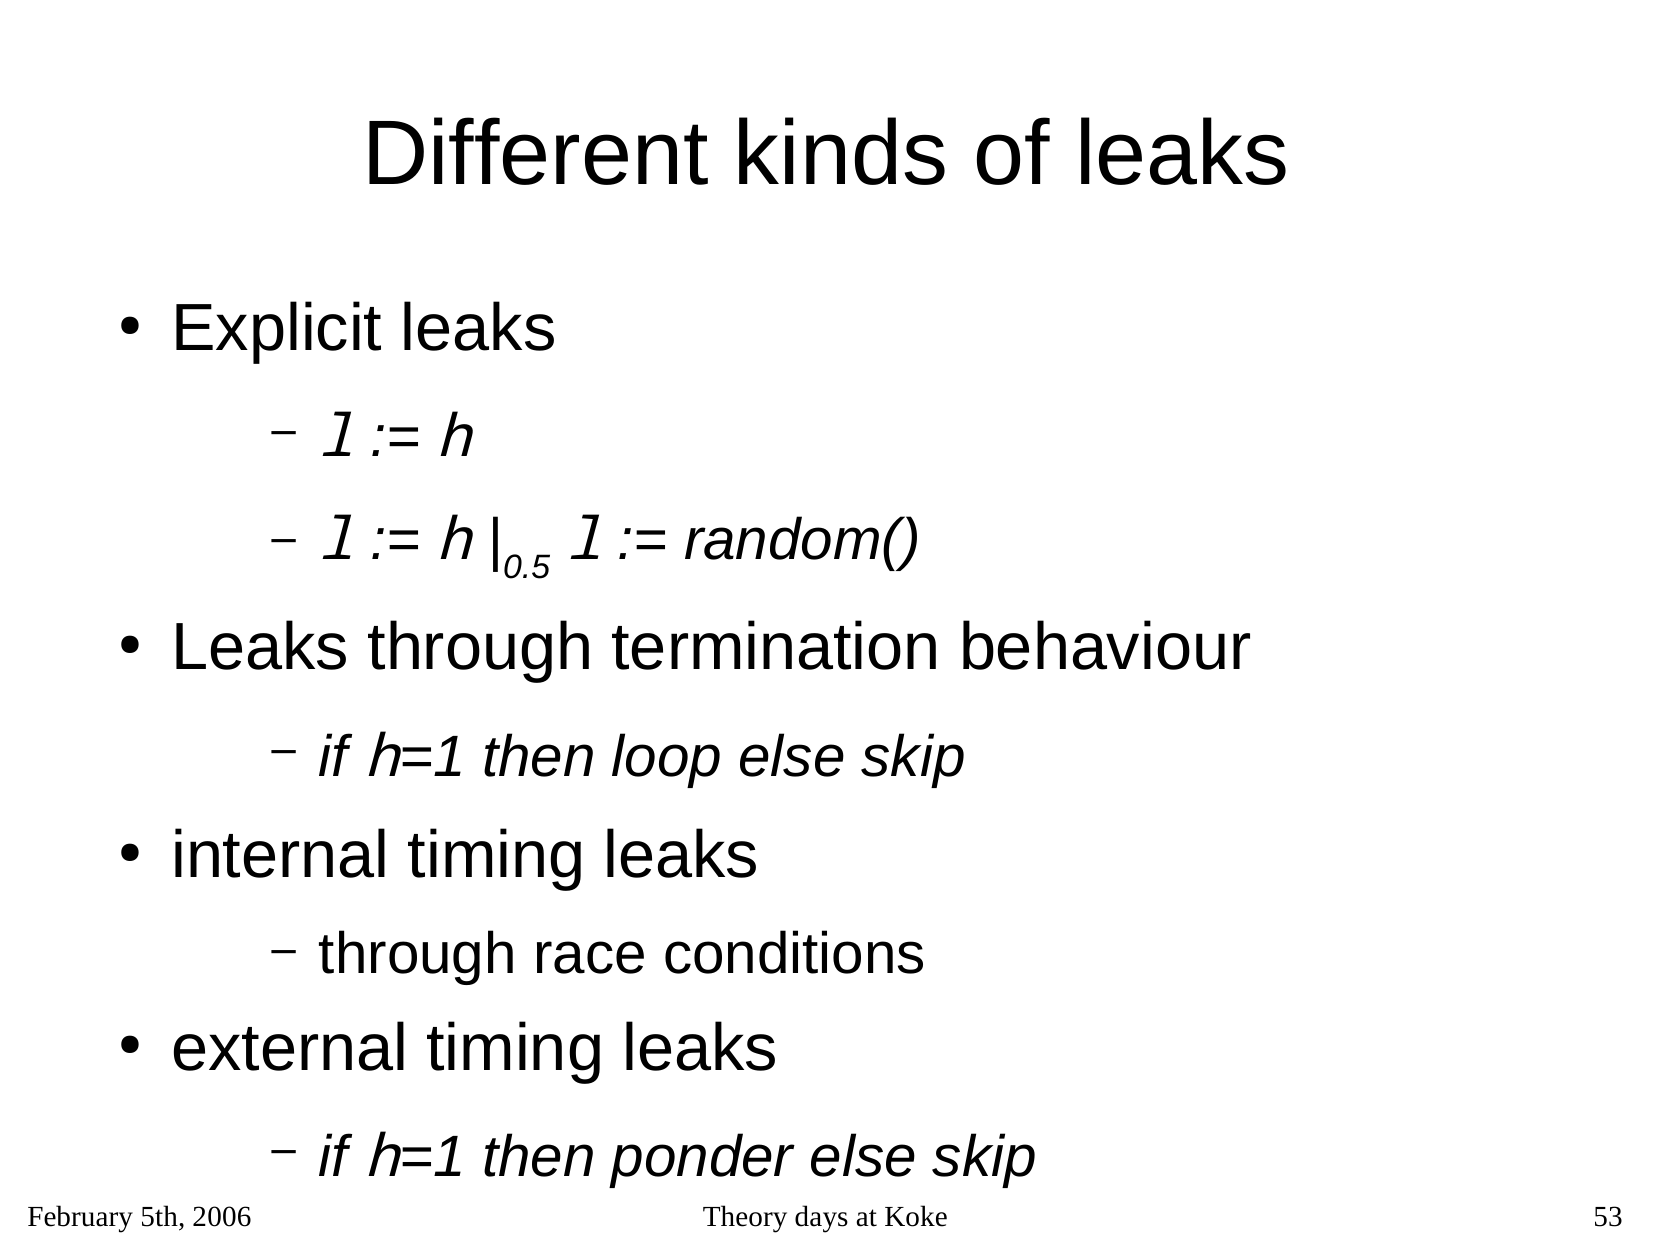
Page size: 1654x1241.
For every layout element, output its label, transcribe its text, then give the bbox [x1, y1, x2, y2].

list Explicit leaks l := h l := h |0.5 l := random() Leaks through termination behaviour if h=1 then loop else skip internal timing leaks through race conditions external timing leaks if h=1 then ponder else skip [82, 290, 1571, 1157]
title Different kinds of leaks [82, 49, 1571, 257]
